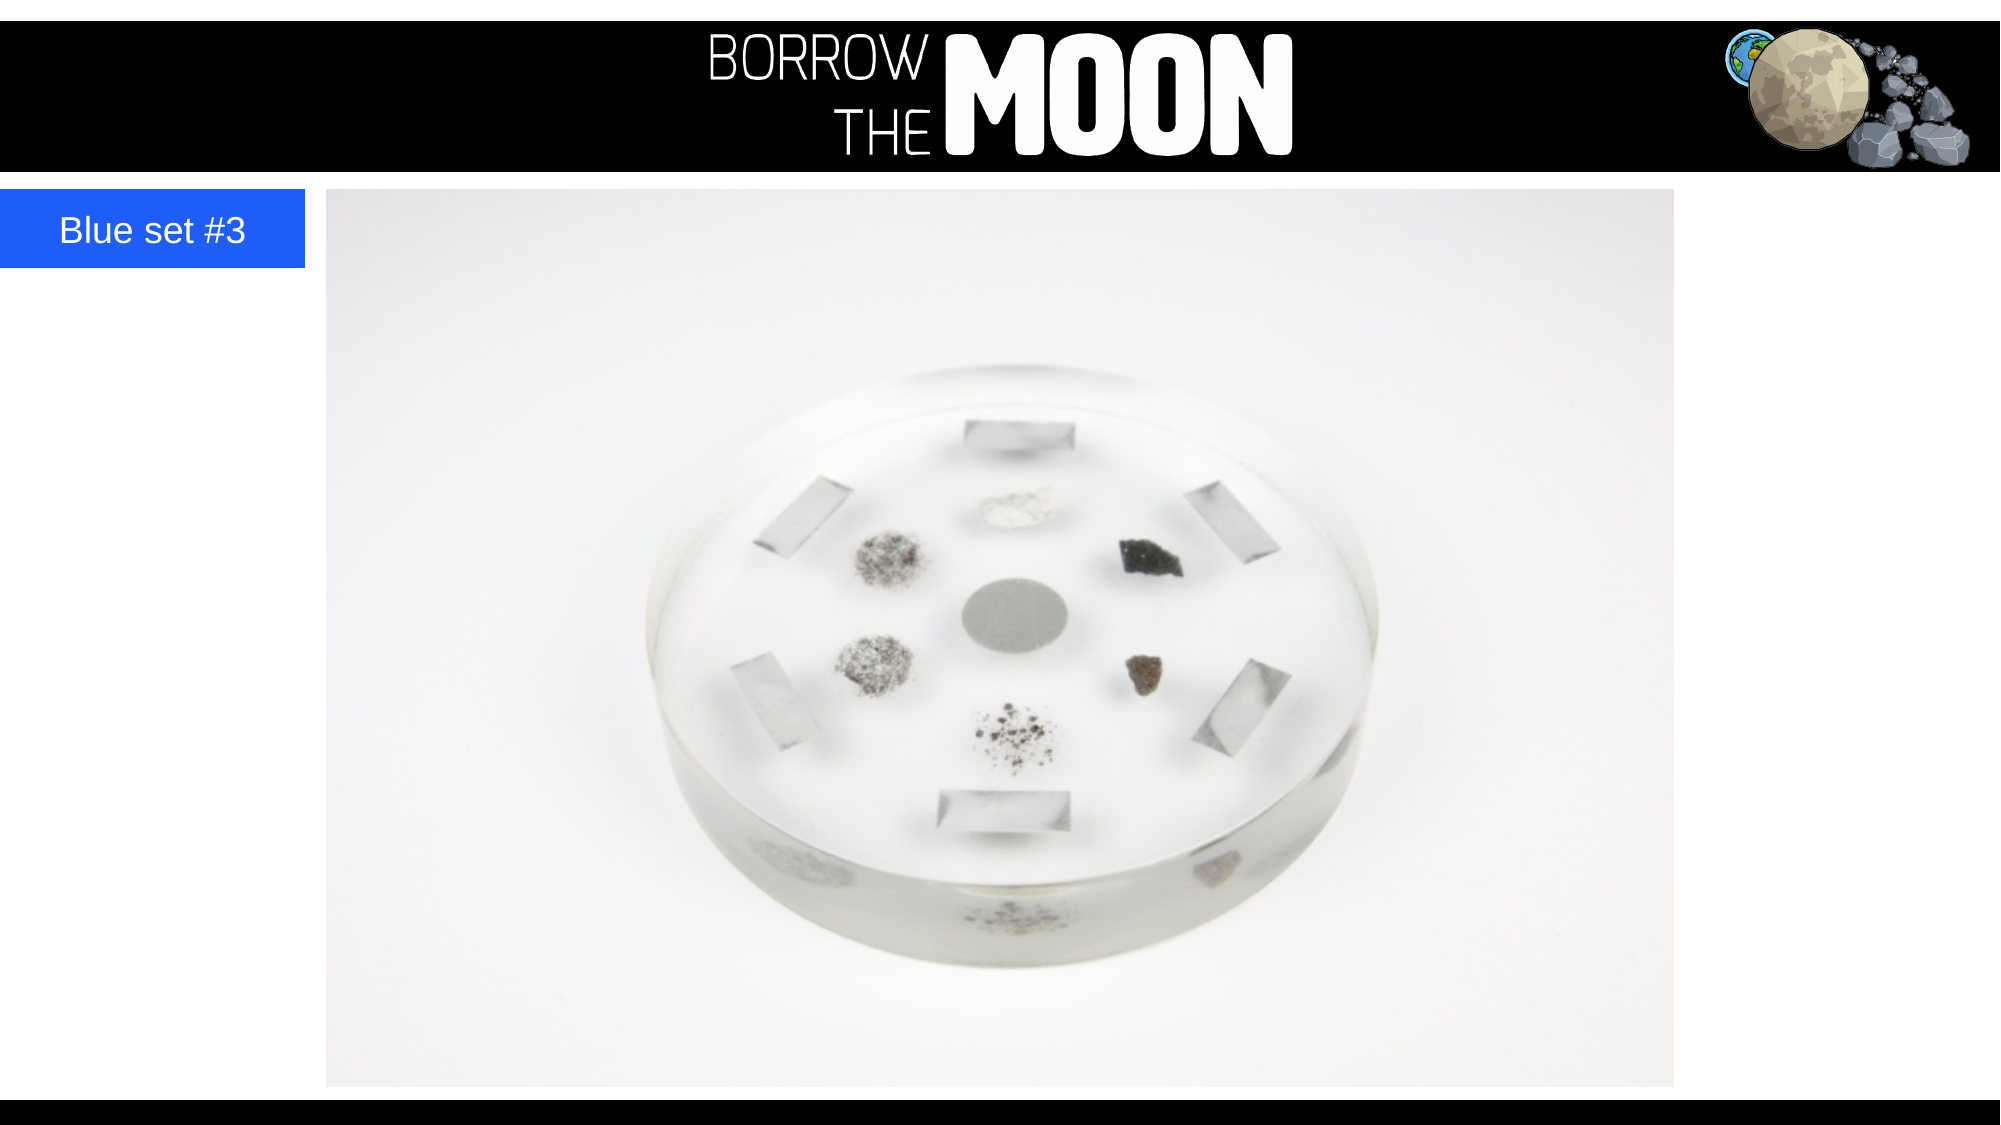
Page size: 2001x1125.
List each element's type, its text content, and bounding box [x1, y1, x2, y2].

text_box Blue set #3 [0, 189, 305, 268]
picture [326, 189, 1674, 1087]
